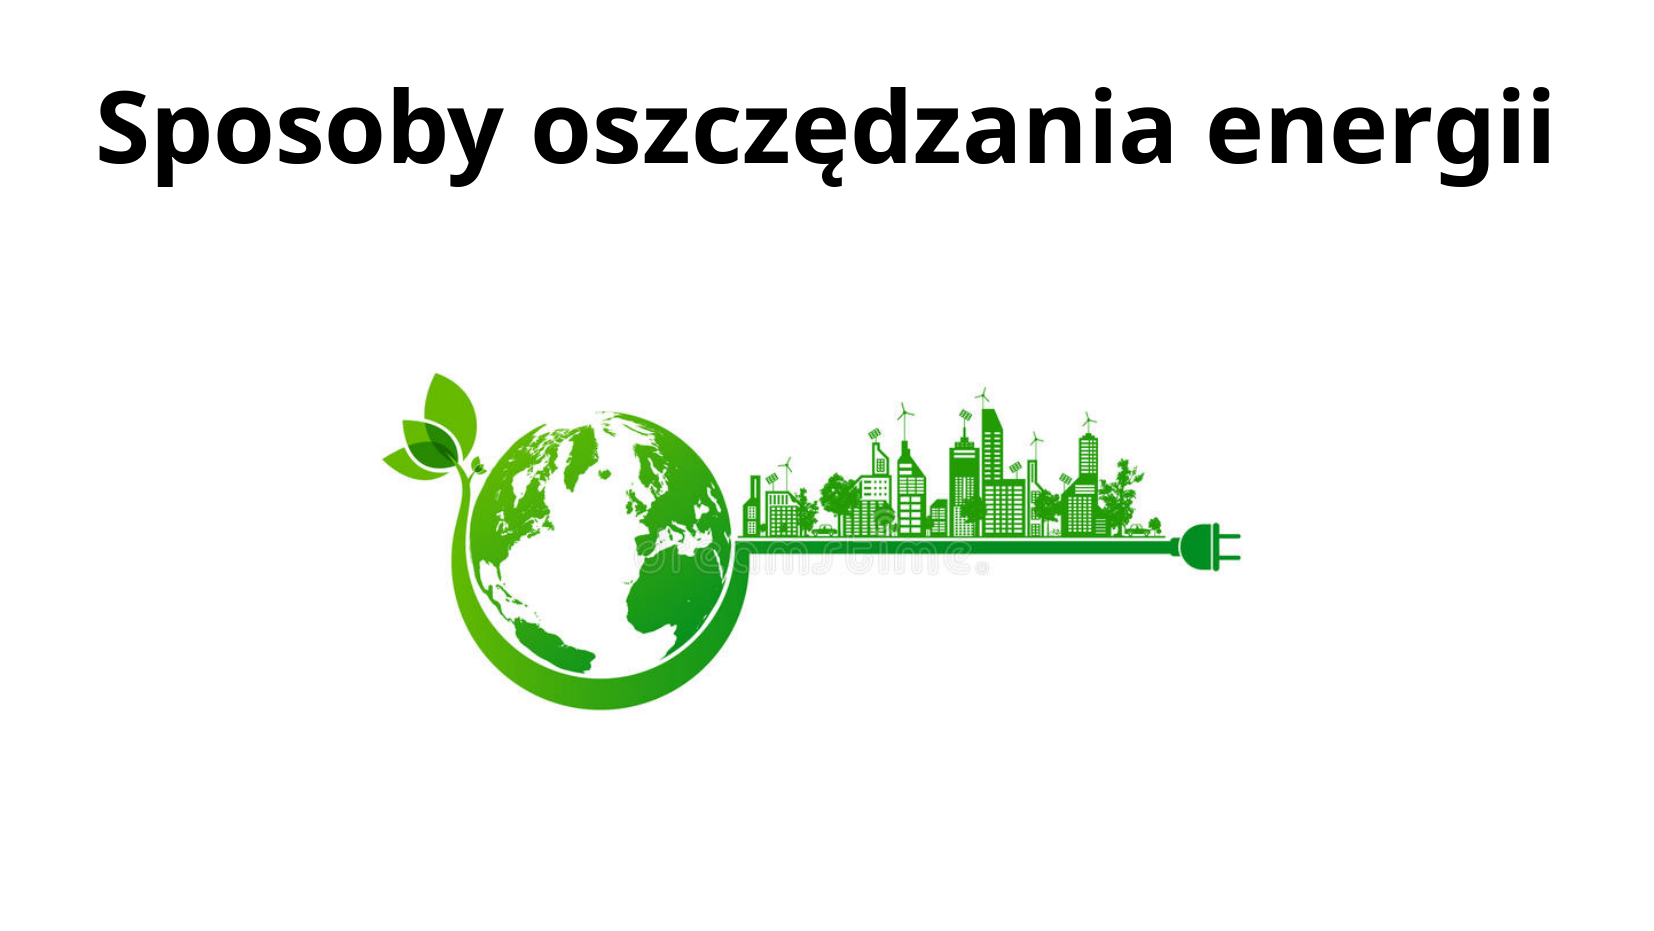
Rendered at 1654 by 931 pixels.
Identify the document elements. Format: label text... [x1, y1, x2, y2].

title Sposoby oszczędzania energii [82, 13, 1571, 216]
picture [353, 236, 1270, 847]
